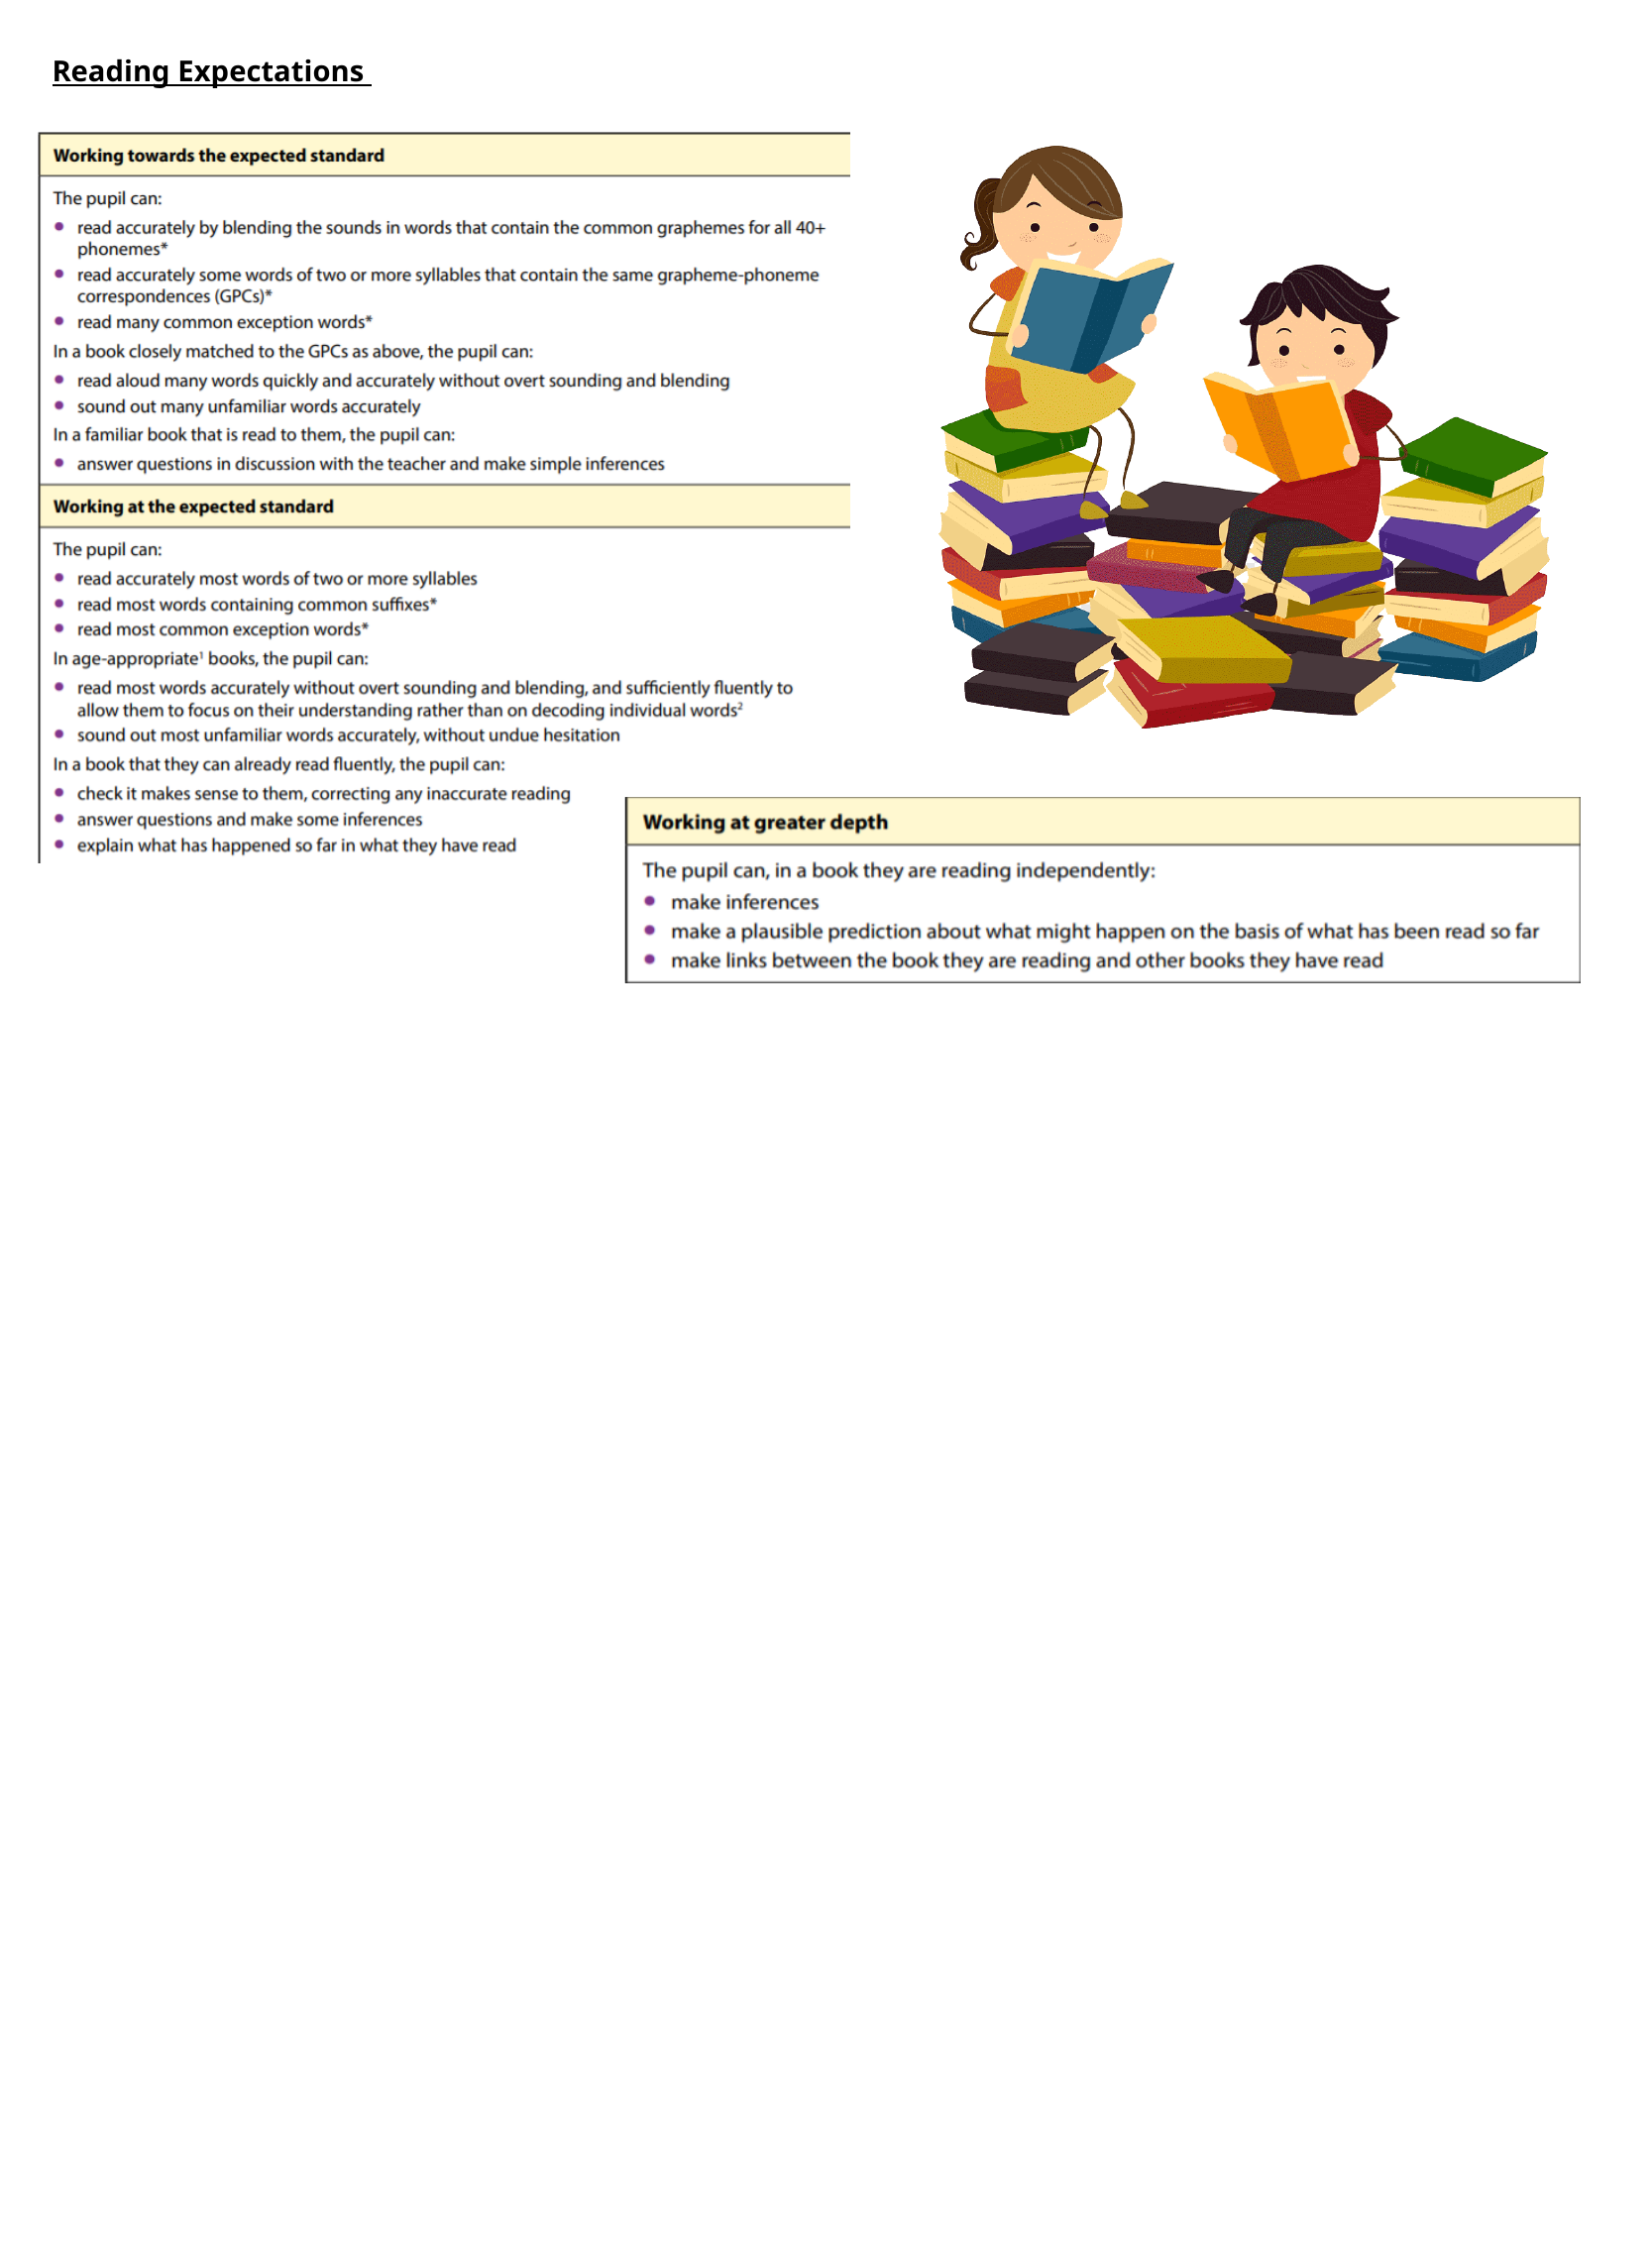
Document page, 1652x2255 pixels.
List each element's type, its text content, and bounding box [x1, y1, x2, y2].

picture [33, 128, 1581, 983]
text_box Reading Expectations [37, 45, 607, 96]
picture [938, 146, 1550, 729]
